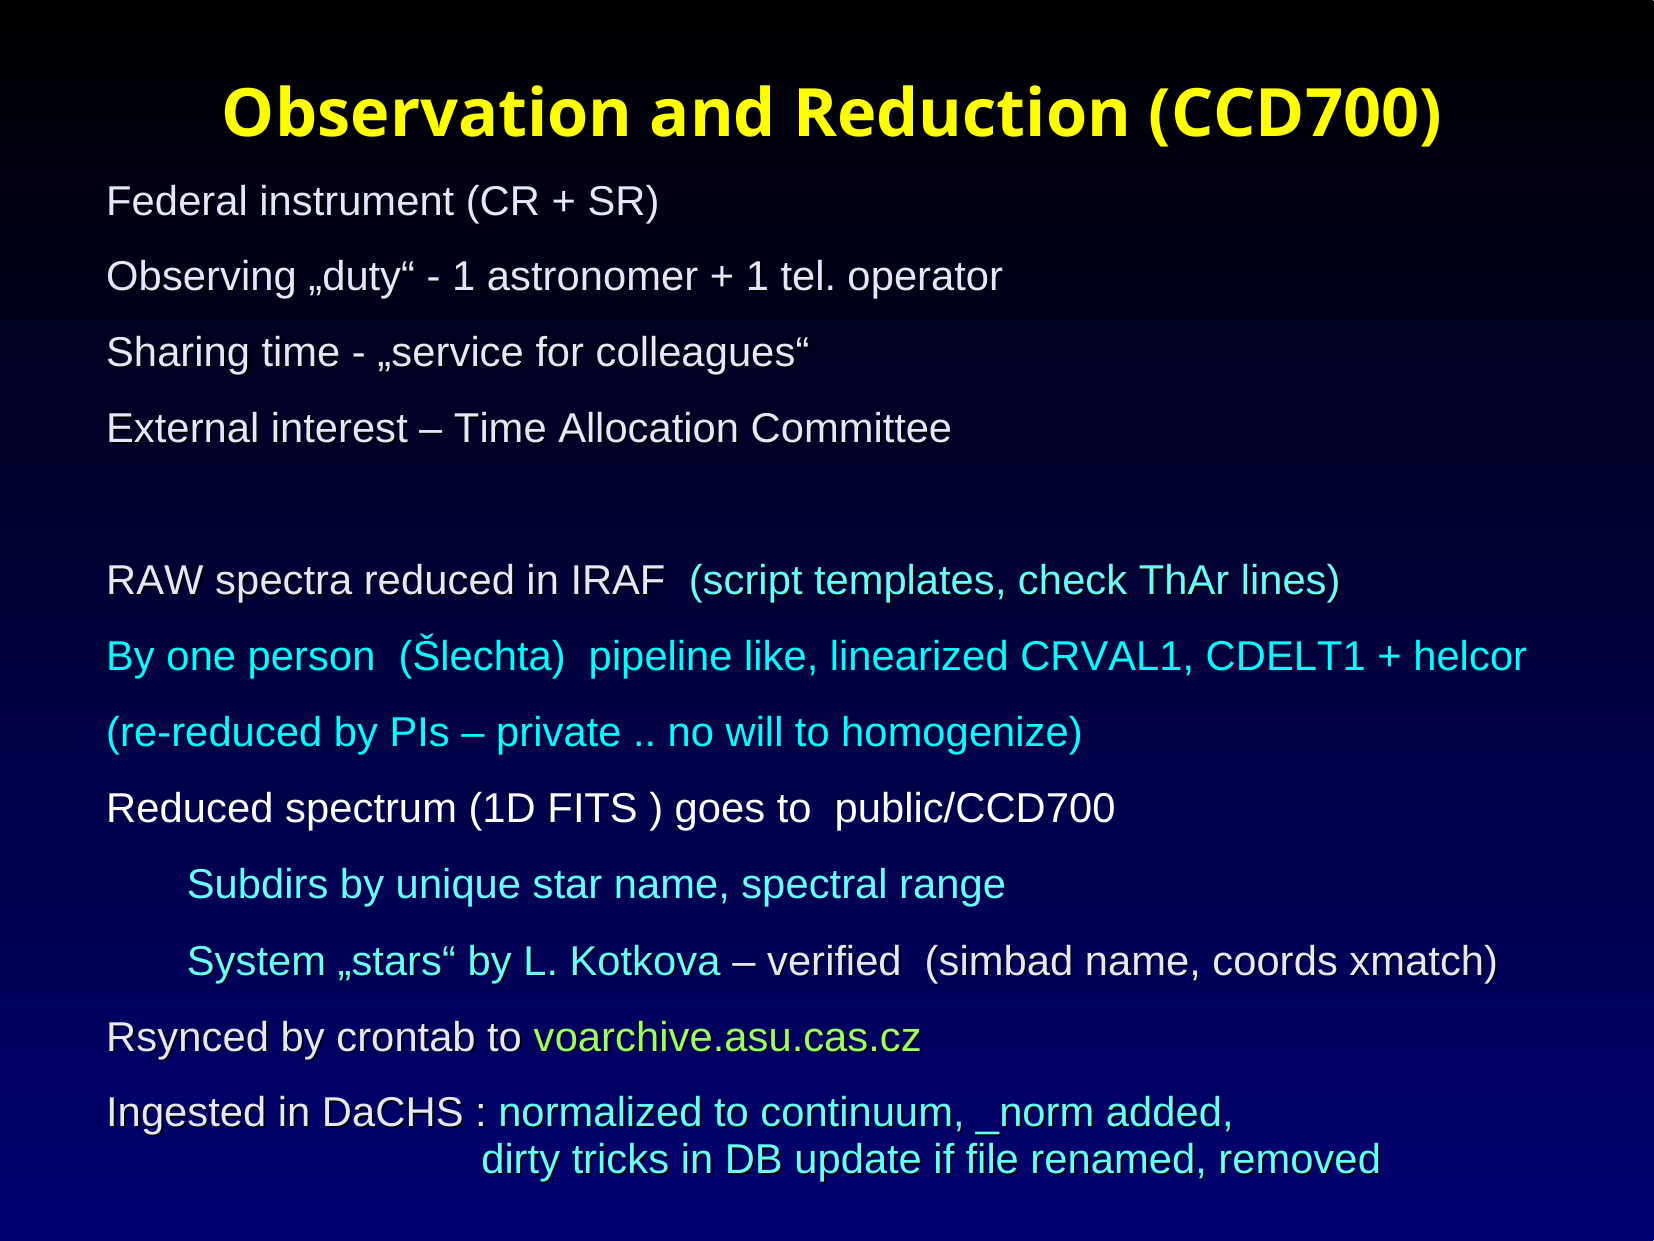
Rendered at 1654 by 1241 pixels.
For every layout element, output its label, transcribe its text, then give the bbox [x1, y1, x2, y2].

title Observation and Reduction (CCD700) [88, 29, 1577, 192]
list Federal instrument (CR + SR) Observing „duty“ - 1 astronomer + 1 tel. operator Sharing time - „service for colleagues“ External interest – Time Allocation Committee RAW spectra reduced in IRAF (script templates, check ThAr lines) By one person (Šlechta) pipeline like, linearized CRVAL1, CDELT1 + helcor (re-reduced by PIs – private .. no will to homogenize) Reduced spectrum (1D FITS ) goes to public/CCD700 Subdirs by unique star name, spectral range System „stars“ by L. Kotkova – verified (simbad name, coords xmatch) Rsynced by crontab to voarchive.asu.cas.cz Ingested in DaCHS : normalized to continuum, _norm added, dirty tricks in DB update if file renamed, removed [88, 177, 1565, 1211]
